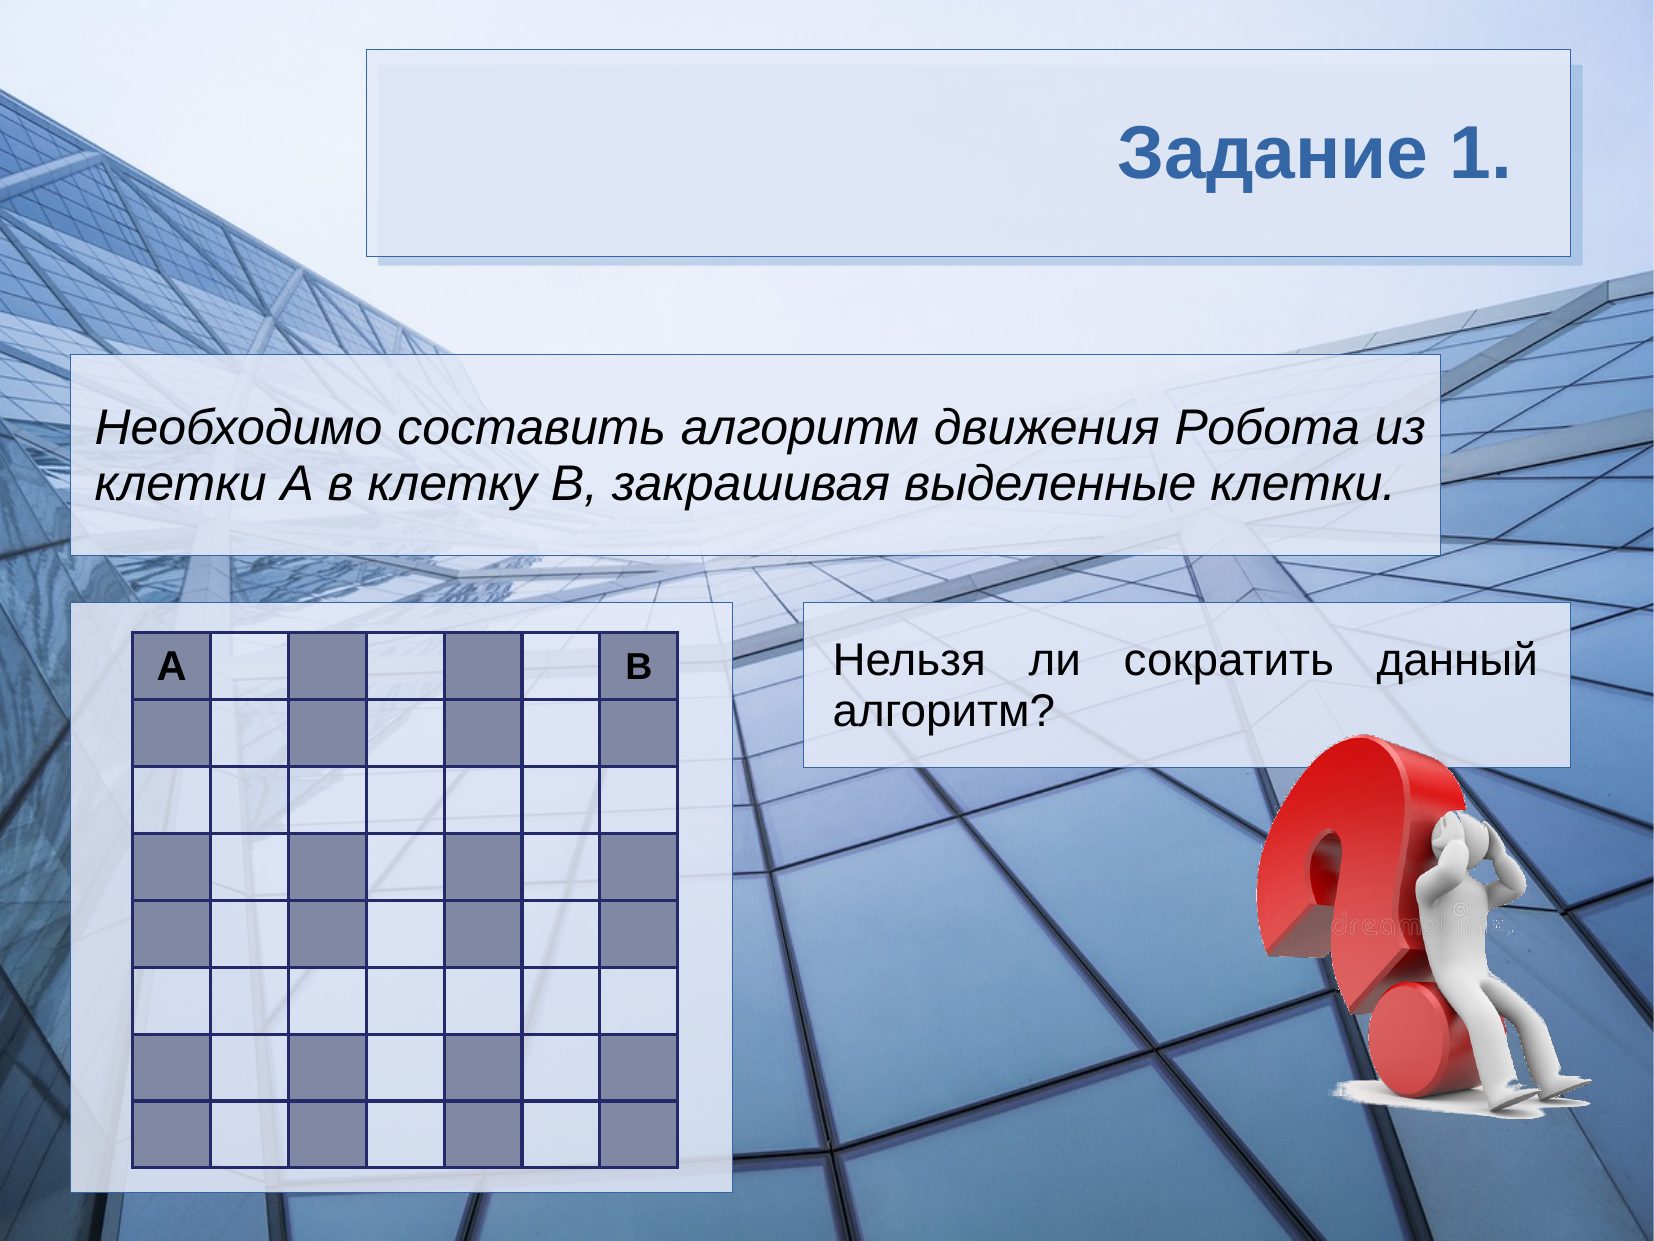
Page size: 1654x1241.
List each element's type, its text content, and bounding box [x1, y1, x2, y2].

title Задание 1. [366, 49, 1571, 257]
table_cell [601, 701, 676, 765]
table_cell [446, 701, 520, 765]
table_cell [134, 701, 209, 765]
table_header [524, 634, 598, 698]
table_cell [290, 969, 365, 1033]
table_cell [290, 701, 365, 765]
text_box [377, 64, 1583, 266]
table_cell [134, 969, 209, 1033]
table_cell [212, 969, 287, 1033]
table_cell [212, 701, 287, 765]
table_cell [212, 768, 287, 832]
table_cell [601, 1036, 676, 1099]
table_cell [368, 768, 443, 832]
table_cell [601, 902, 676, 966]
text_box [70, 602, 733, 1193]
table_cell [601, 1103, 676, 1166]
table_cell [524, 701, 598, 765]
table_cell [601, 835, 676, 899]
table_cell [446, 1036, 520, 1099]
table_cell [134, 835, 209, 899]
table_cell [134, 1103, 209, 1166]
table_cell [601, 969, 676, 1033]
table_header [446, 634, 520, 698]
table_cell [601, 768, 676, 832]
table_header [290, 634, 365, 698]
table_header А [134, 634, 209, 698]
table_cell [446, 969, 520, 1033]
table_cell [290, 768, 365, 832]
table_cell [524, 835, 598, 899]
table_header [212, 634, 287, 698]
table_cell [212, 1103, 287, 1166]
table_cell [368, 835, 443, 899]
table_cell [134, 902, 209, 966]
text_box Необходимо составить алгоритм движения Робота из клетки А в клетку В, закрашивая выделенные клетки. [70, 354, 1441, 556]
table_cell [290, 902, 365, 966]
table_cell [368, 1036, 443, 1099]
table_cell [446, 1103, 520, 1166]
table_cell [524, 969, 598, 1033]
table_cell [134, 768, 209, 832]
table_cell [290, 1103, 365, 1166]
table_cell [524, 1103, 598, 1166]
table_cell [524, 1036, 598, 1099]
table_header [368, 634, 443, 698]
table_cell [368, 969, 443, 1033]
table_cell [134, 1036, 209, 1099]
table_cell [290, 1036, 365, 1099]
table_cell [446, 835, 520, 899]
table_cell [290, 835, 365, 899]
table_cell [368, 1103, 443, 1166]
table_cell [212, 902, 287, 966]
table_header В [601, 634, 676, 698]
table_cell [212, 835, 287, 899]
table_cell [368, 701, 443, 765]
table_cell [212, 1036, 287, 1099]
table_cell [524, 768, 598, 832]
table_cell [524, 902, 598, 966]
table_cell [368, 902, 443, 966]
picture [0, 0, 1654, 1241]
table_cell [446, 902, 520, 966]
table_cell [446, 768, 520, 832]
text_box Нельзя ли сократить данный алгоритм? [803, 602, 1571, 768]
